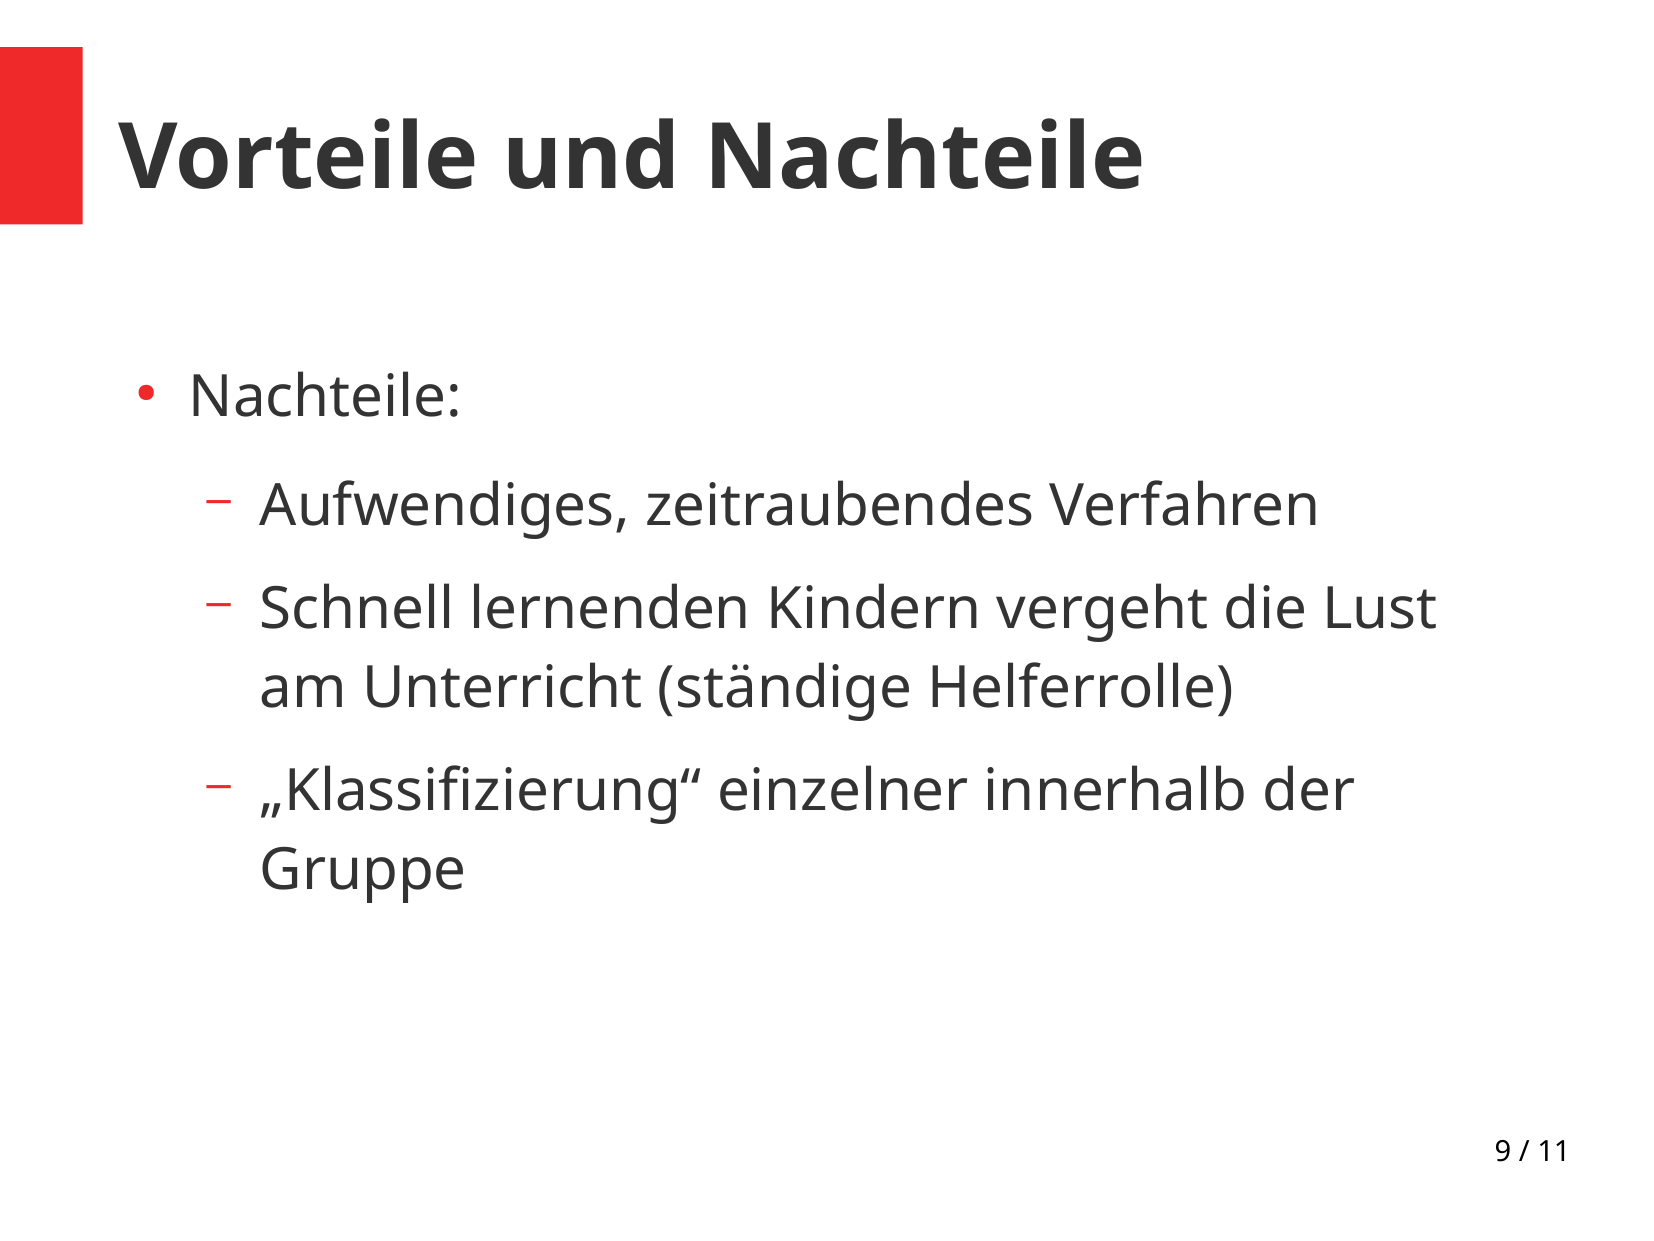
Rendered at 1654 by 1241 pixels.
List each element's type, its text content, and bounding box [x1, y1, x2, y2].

list Nachteile: Aufwendiges, zeitraubendes Verfahren Schnell lernenden Kindern vergeht die Lust am Unterricht (ständige Helferrolle) „Klassifizierung“ einzelner innerhalb der Gruppe [118, 354, 1536, 1074]
title Vorteile und Nachteile [118, 49, 1571, 257]
